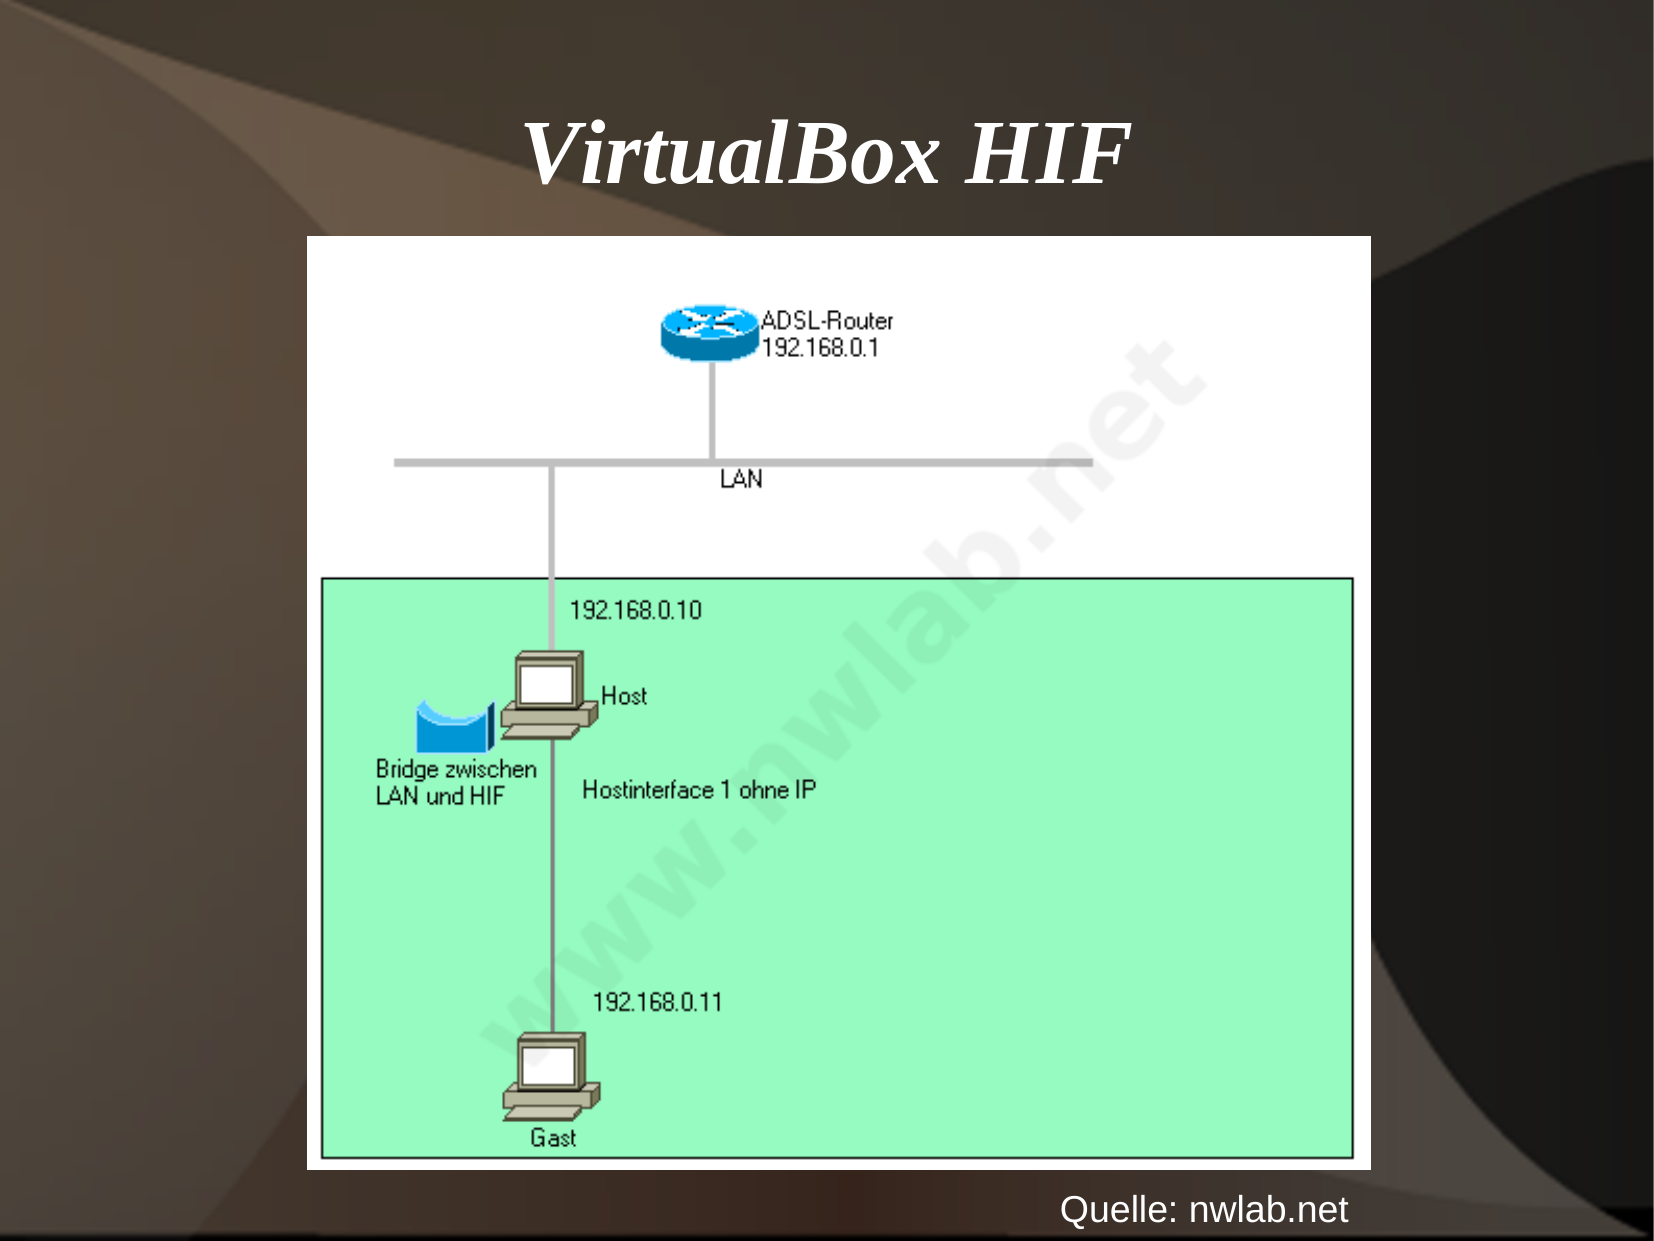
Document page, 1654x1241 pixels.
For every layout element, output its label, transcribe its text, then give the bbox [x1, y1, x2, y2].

text_box Quelle: nwlab.net [1045, 1181, 1365, 1238]
picture [0, 0, 1654, 1241]
title VirtualBox HIF [82, 56, 1571, 250]
